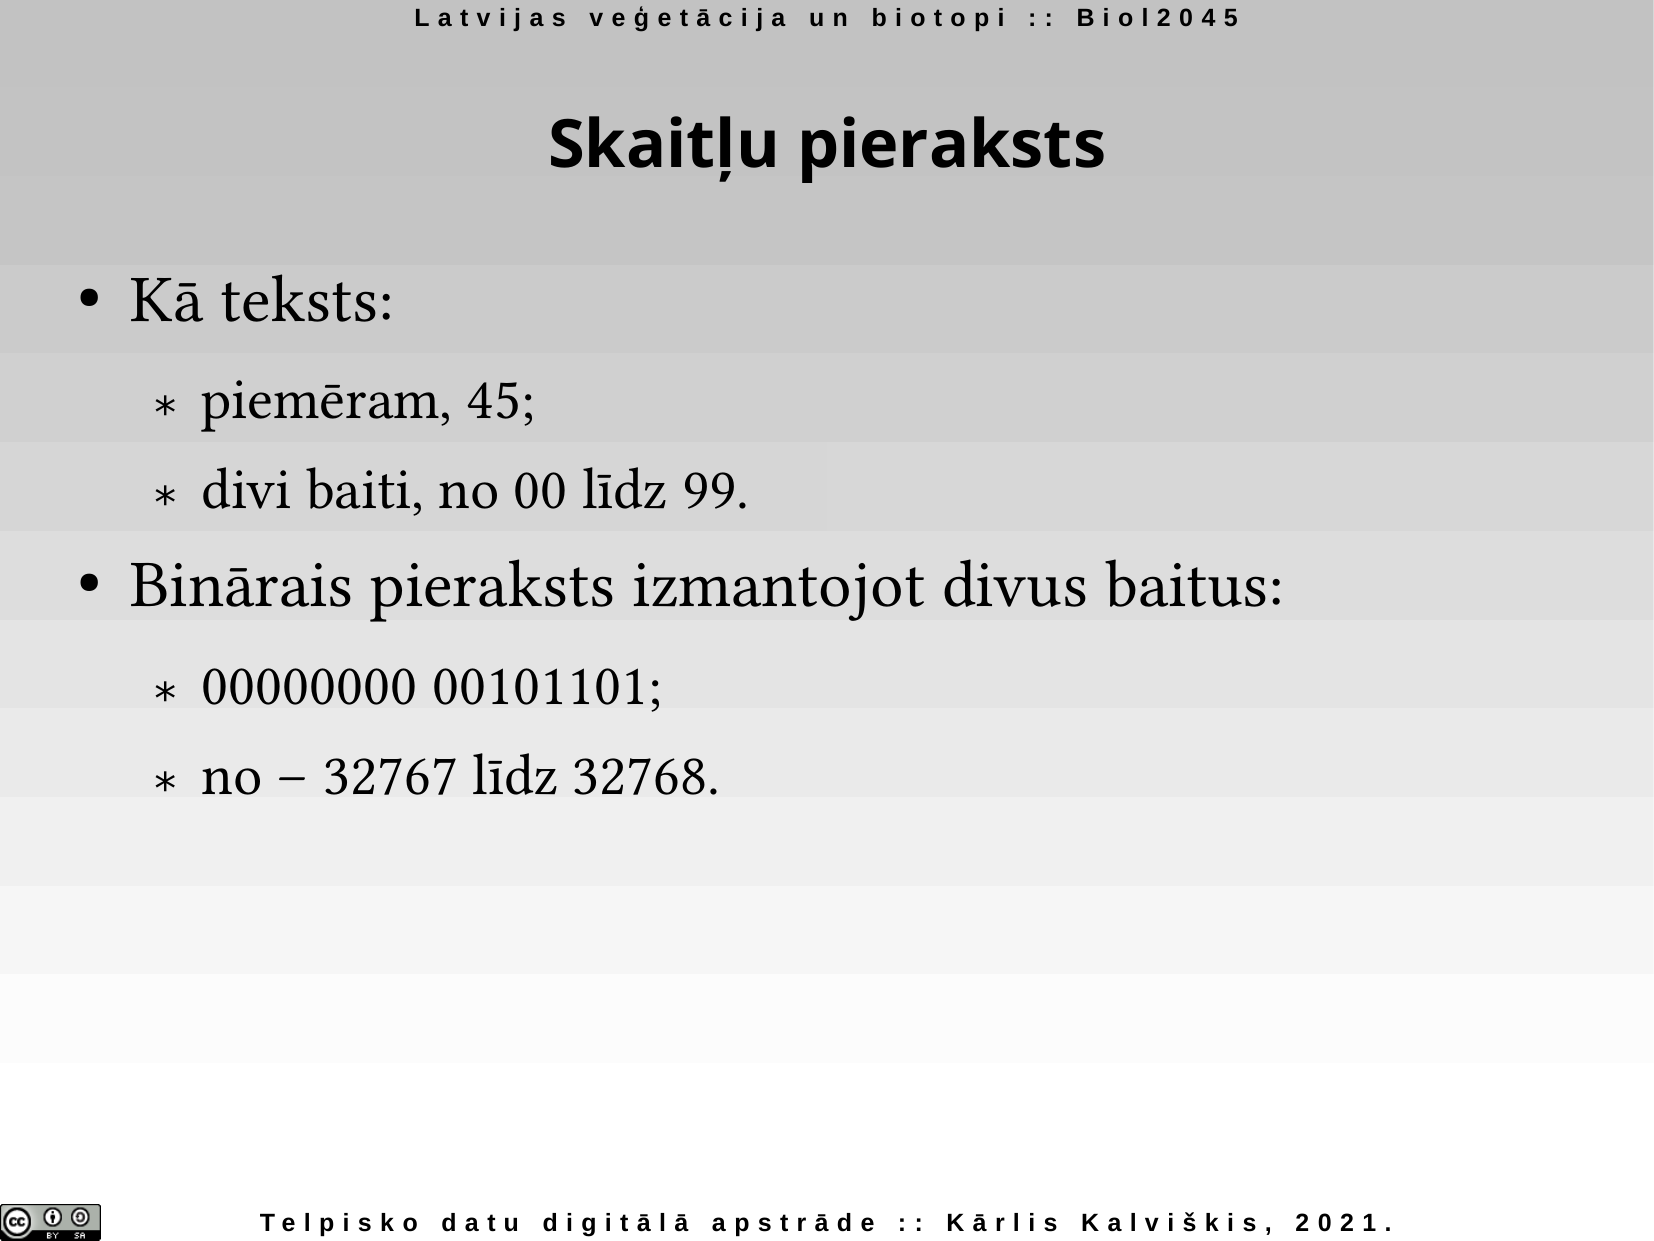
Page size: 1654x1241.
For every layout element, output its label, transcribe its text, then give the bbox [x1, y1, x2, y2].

picture [0, 0, 1654, 1241]
title Skaitļu pieraksts [59, 37, 1596, 246]
list Kā teksts: piemēram, 45; divi baiti, no 00 līdz 99. Binārais pieraksts izmantojot divus baitus: 00000000 00101101; no – 32767 līdz 32768. [59, 261, 1596, 1189]
